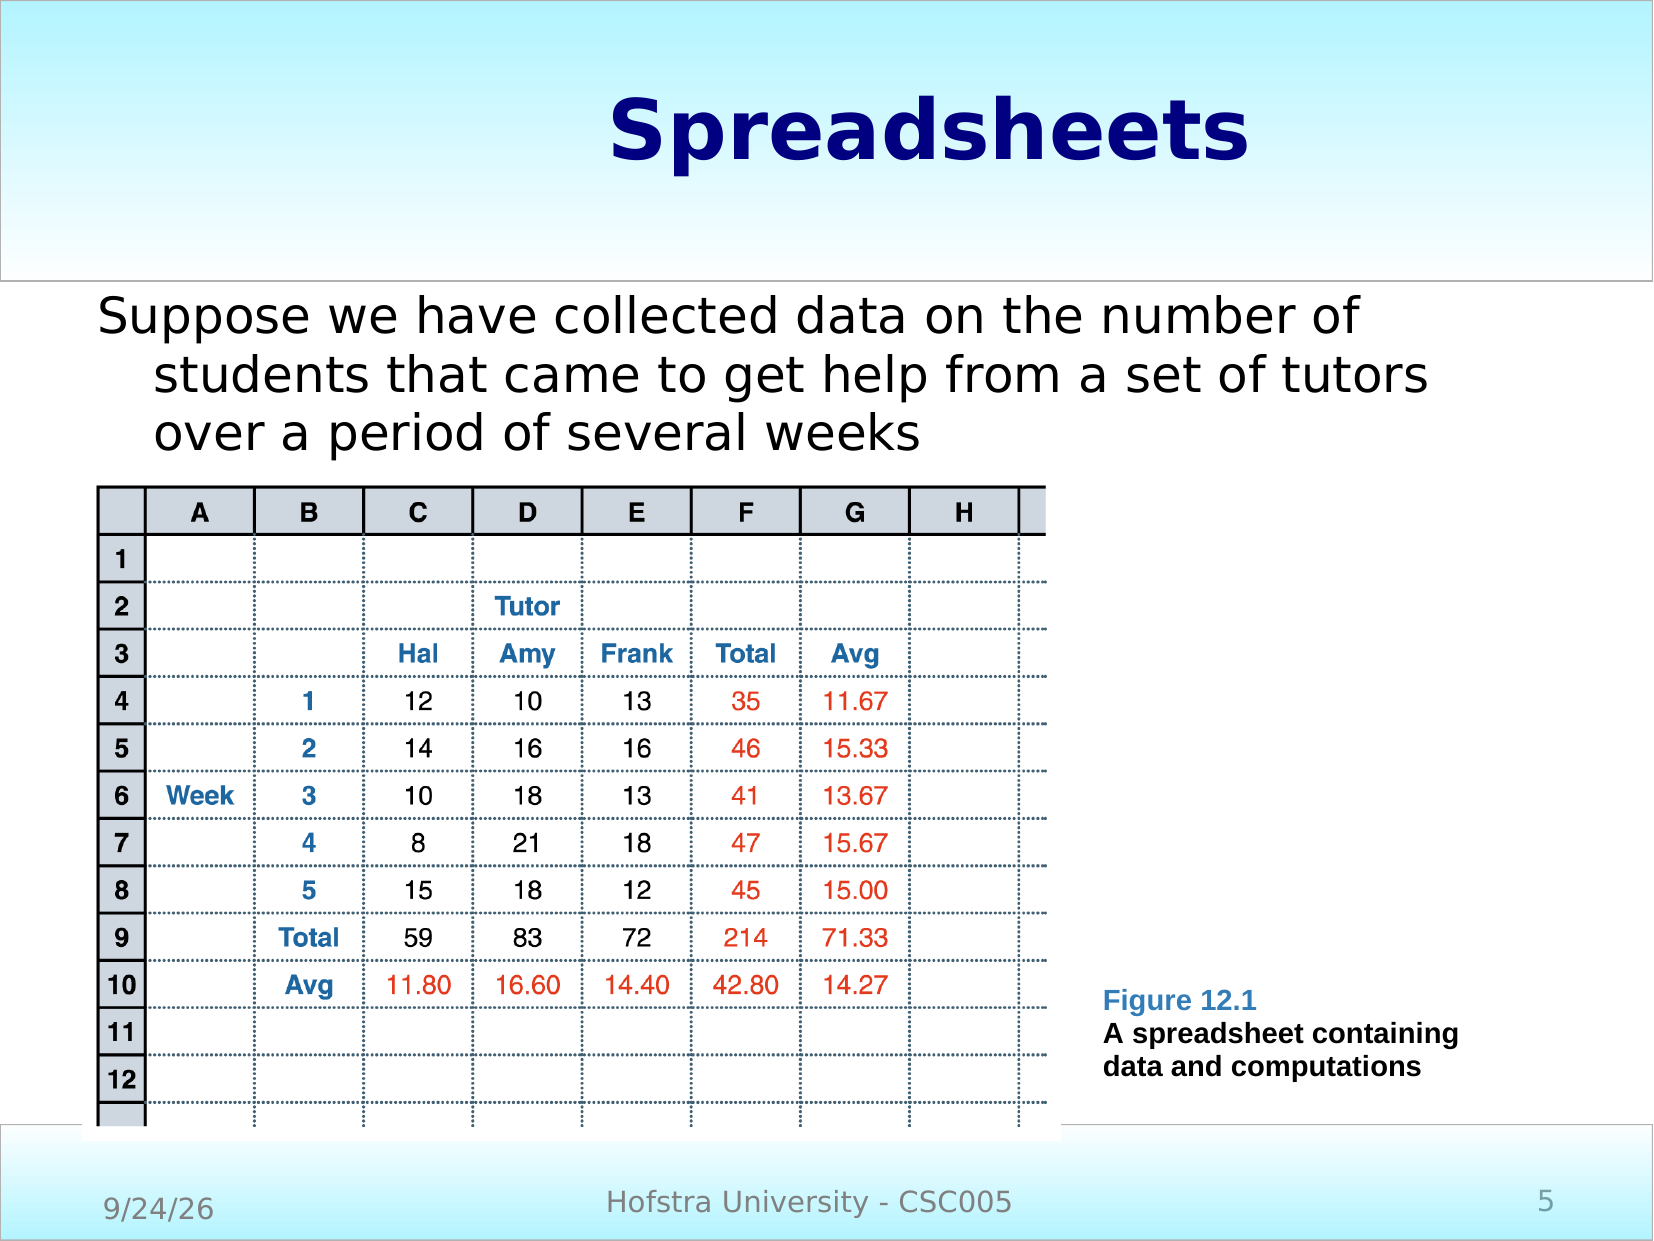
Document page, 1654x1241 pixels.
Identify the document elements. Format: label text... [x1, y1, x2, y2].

text_box Figure 12.1 A spreadsheet containing data and computations [1088, 976, 1516, 1091]
title Spreadsheets [247, 27, 1612, 235]
picture [82, 471, 1061, 1141]
list Suppose we have collected data on the number of students that came to get help from a set of tutors over a period of several weeks [82, 279, 1571, 1107]
